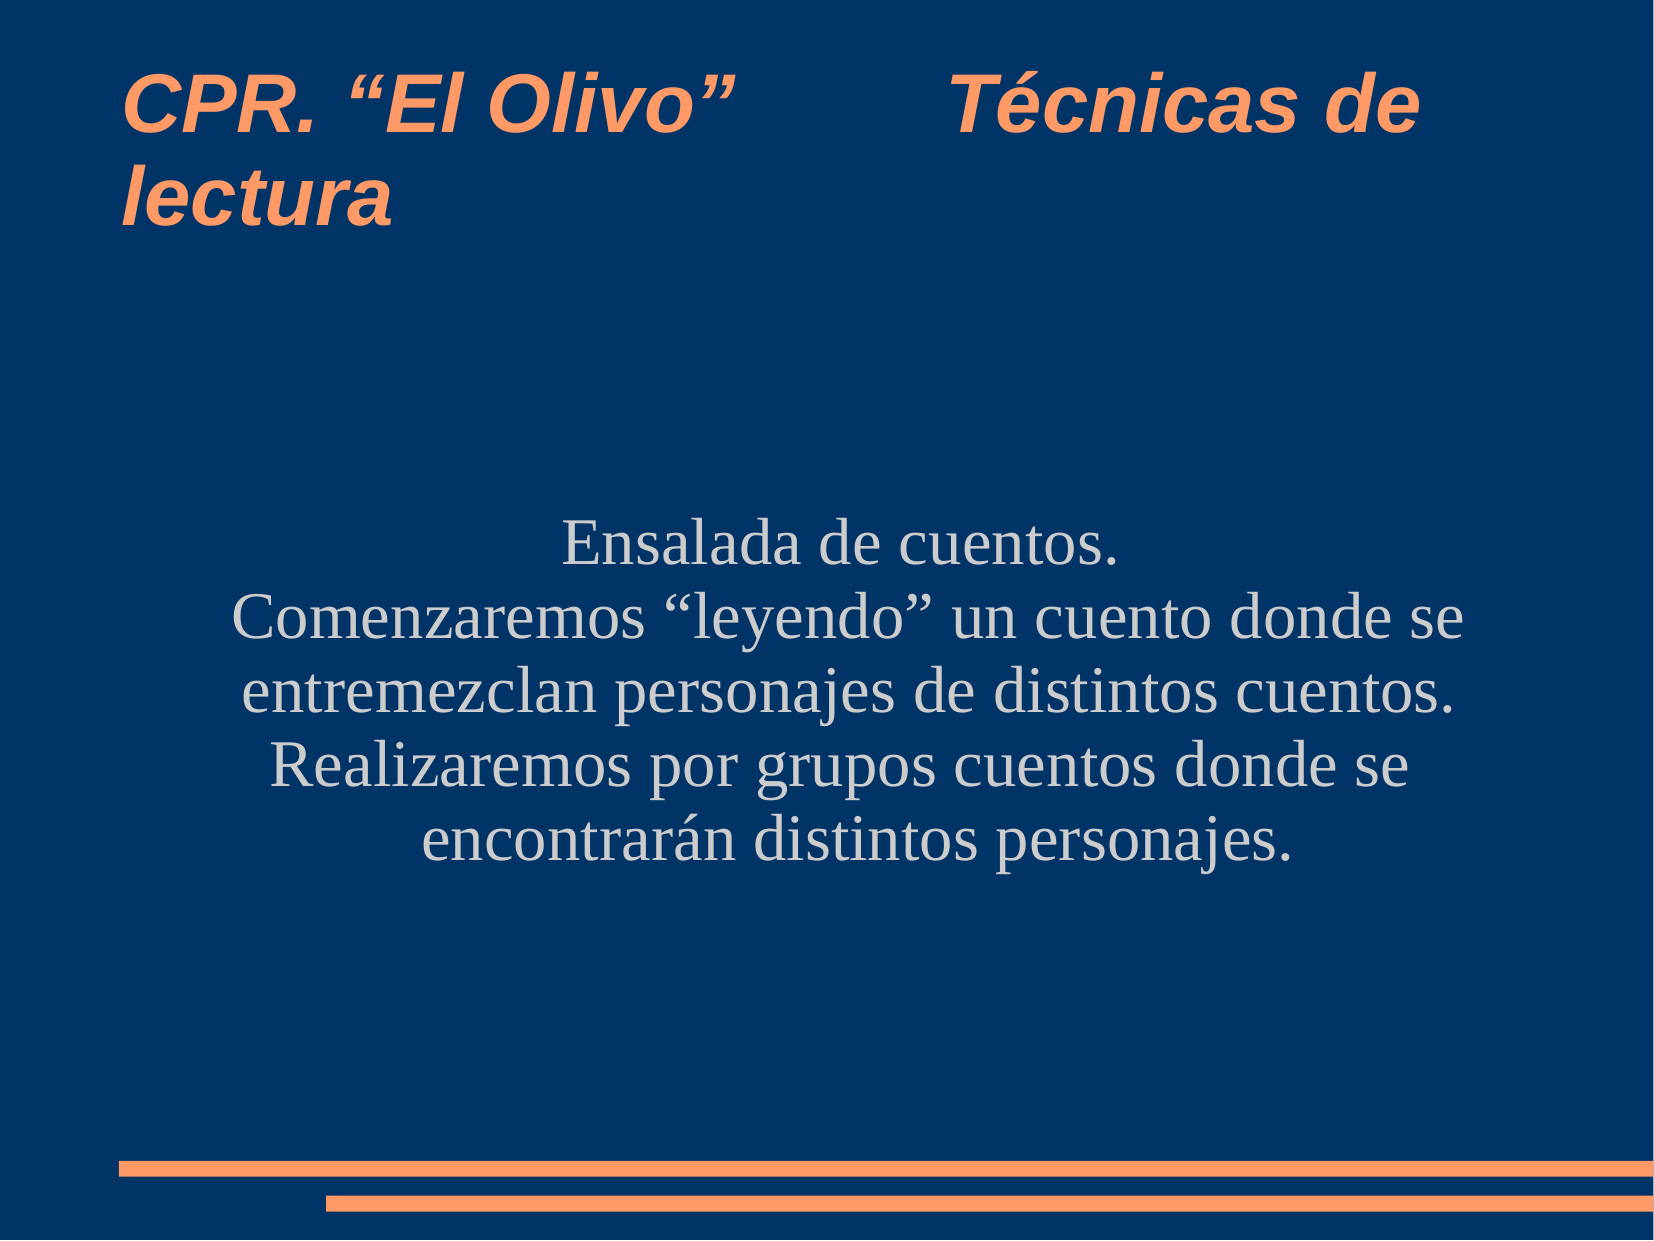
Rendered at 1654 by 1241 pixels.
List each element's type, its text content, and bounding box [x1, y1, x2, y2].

subtitle Ensalada de cuentos. Comenzaremos “leyendo” un cuento donde se entremezclan personajes de distintos cuentos. Realizaremos por grupos cuentos donde se encontrarán distintos personajes. [121, 322, 1561, 1132]
title CPR. “El Olivo” Técnicas de lectura [121, 46, 1534, 254]
